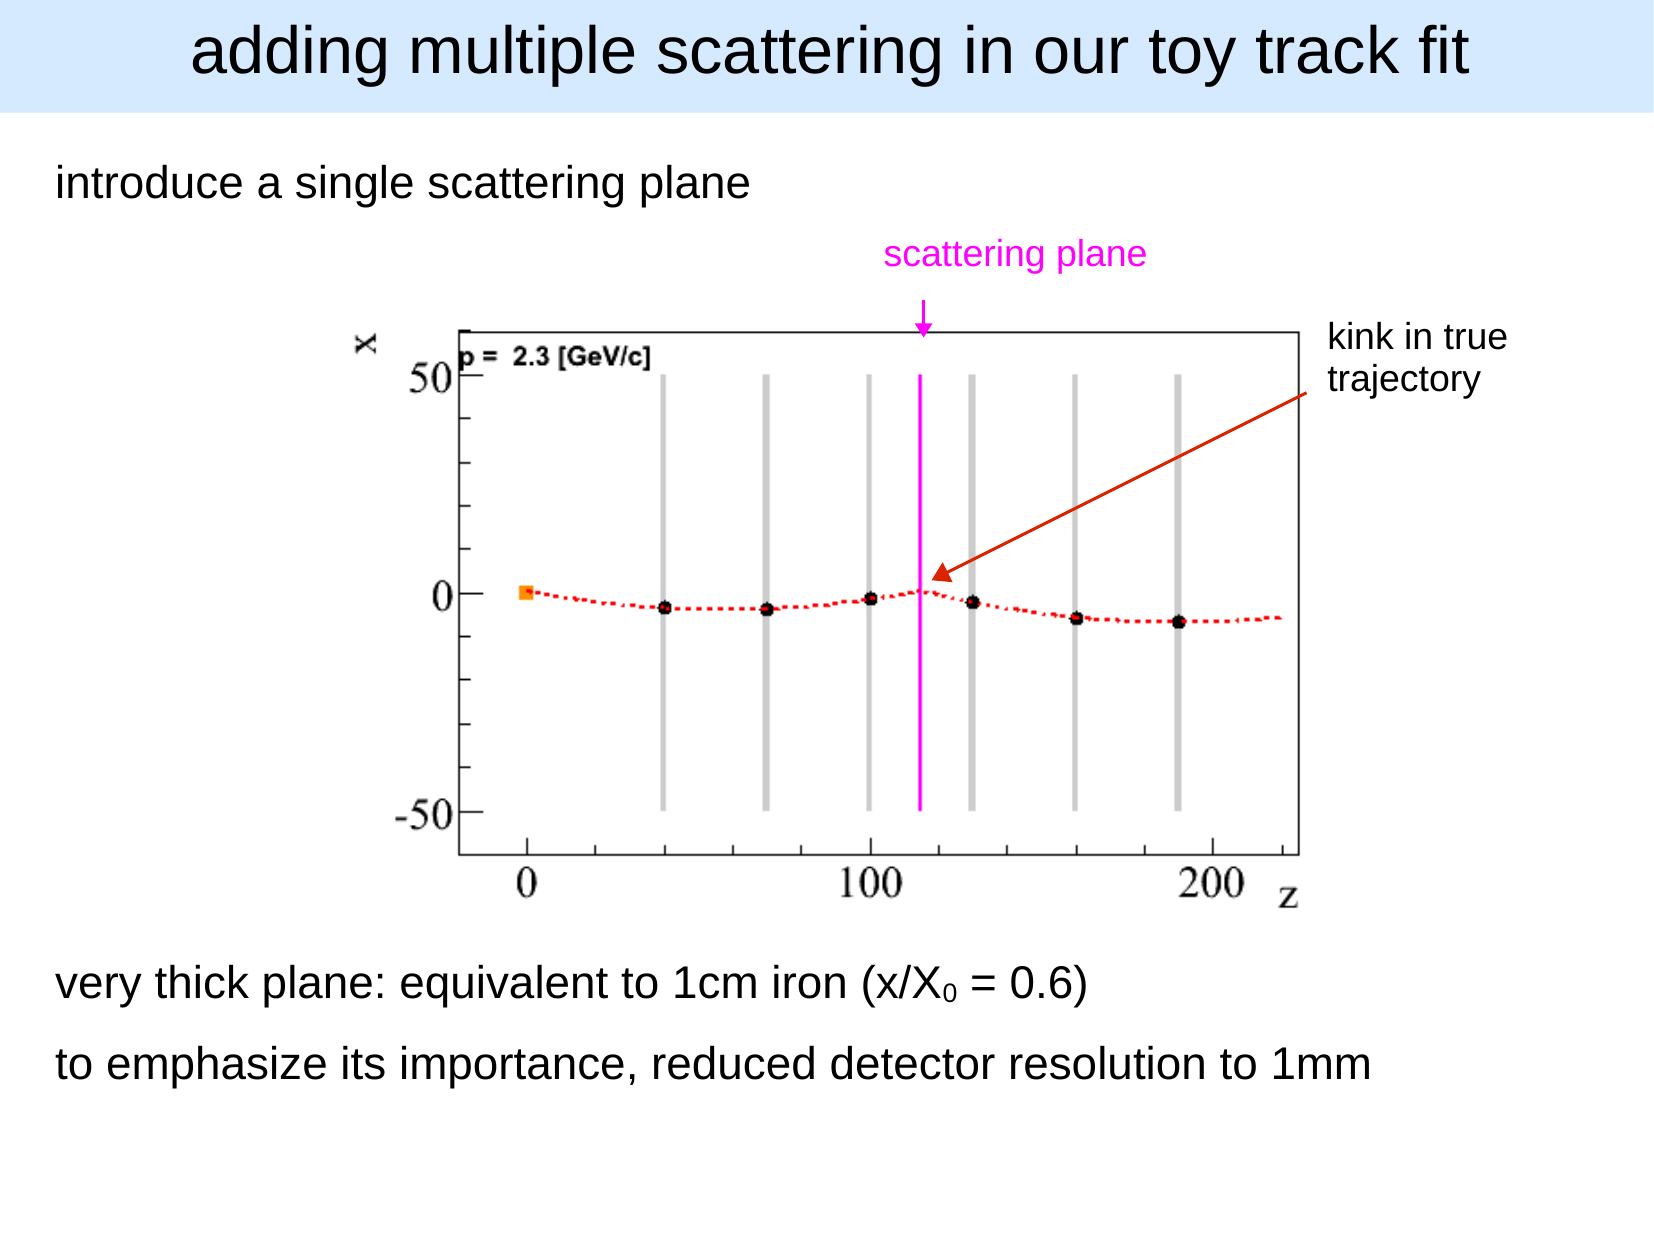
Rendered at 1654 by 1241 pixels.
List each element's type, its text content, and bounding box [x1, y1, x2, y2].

list very thick plane: equivalent to 1cm iron (x/X0 = 0.6) to emphasize its importance, reduced detector resolution to 1mm [37, 957, 1613, 1137]
list introduce a single scattering plane [37, 156, 1613, 226]
picture [301, 262, 1352, 957]
title adding multiple scattering in our toy track fit [86, 0, 1576, 100]
text_box kink in true trajectory [1312, 307, 1524, 435]
text_box scattering plane [868, 225, 1163, 296]
